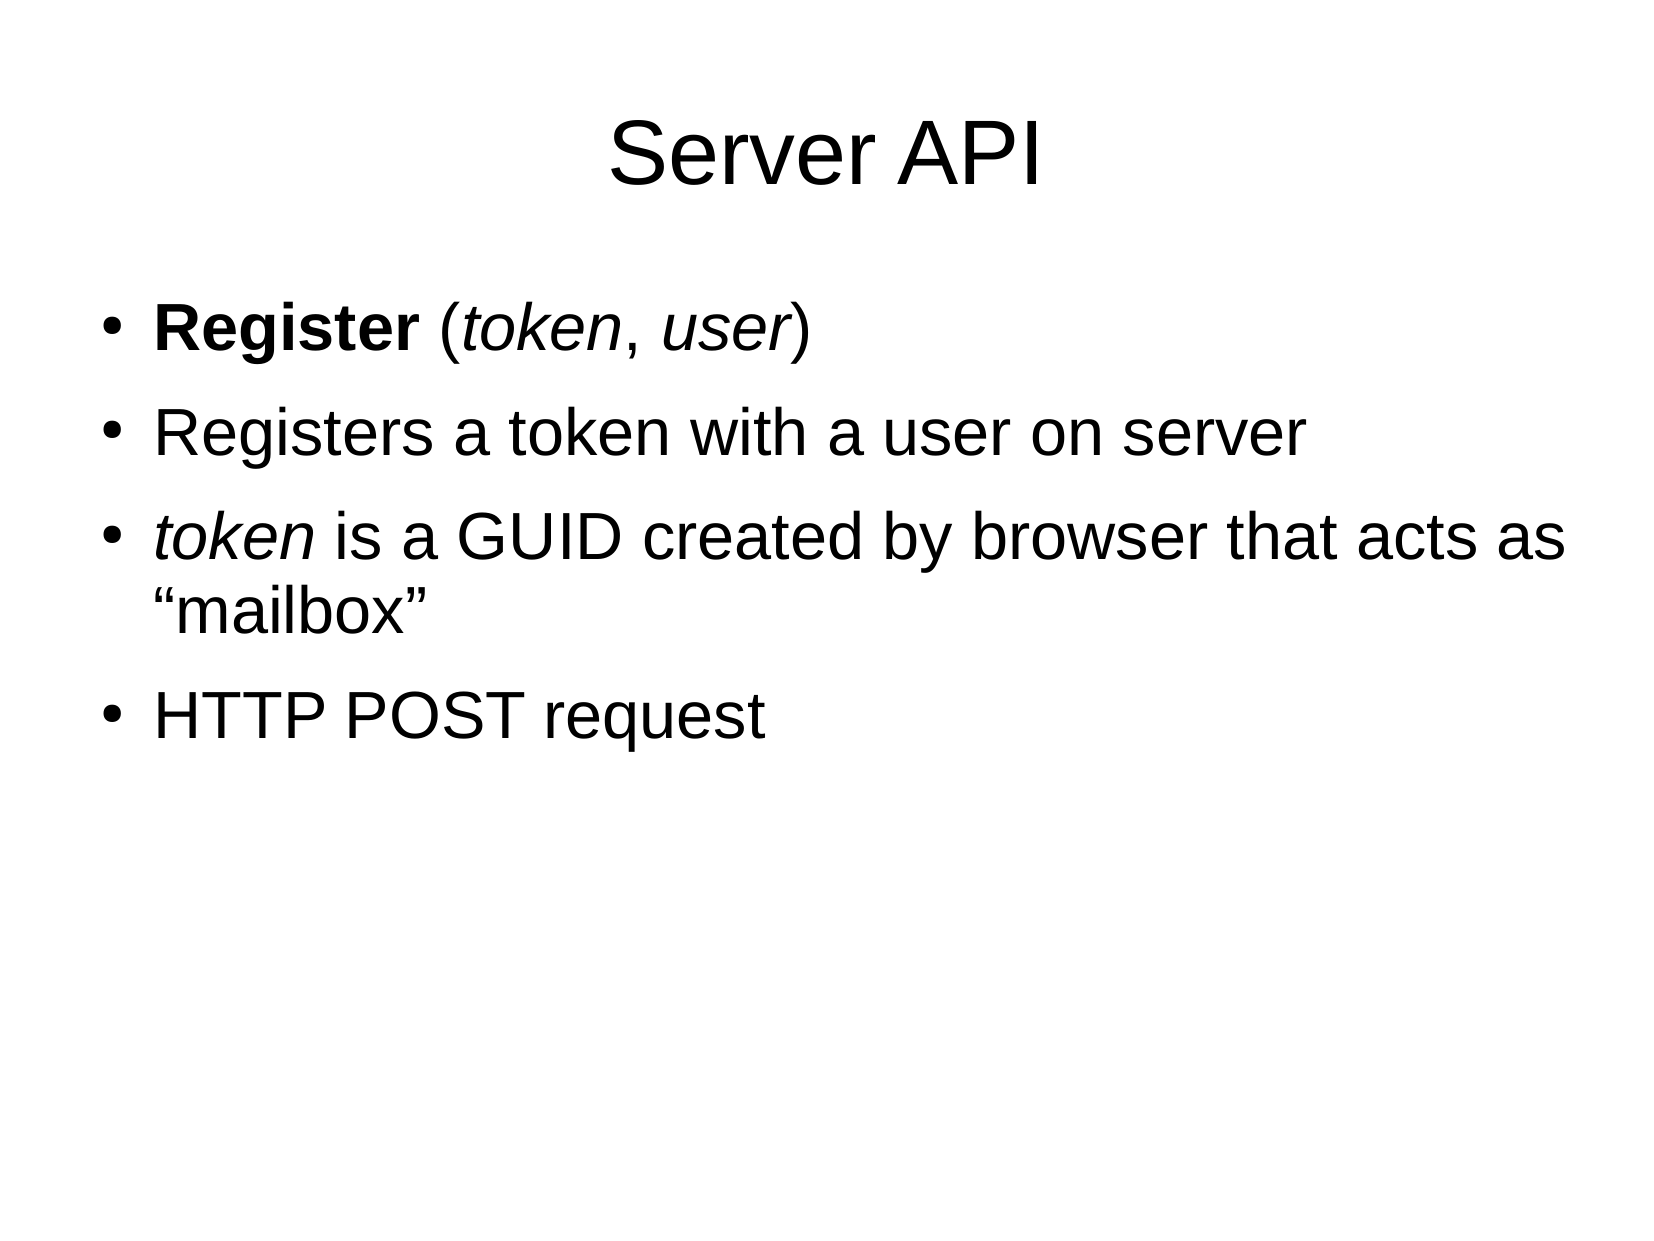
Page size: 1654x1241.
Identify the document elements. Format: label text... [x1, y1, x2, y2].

title Server API [82, 56, 1571, 250]
list Register (token, user) Registers a token with a user on server token is a GUID created by browser that acts as “mailbox” HTTP POST request [82, 290, 1571, 1094]
